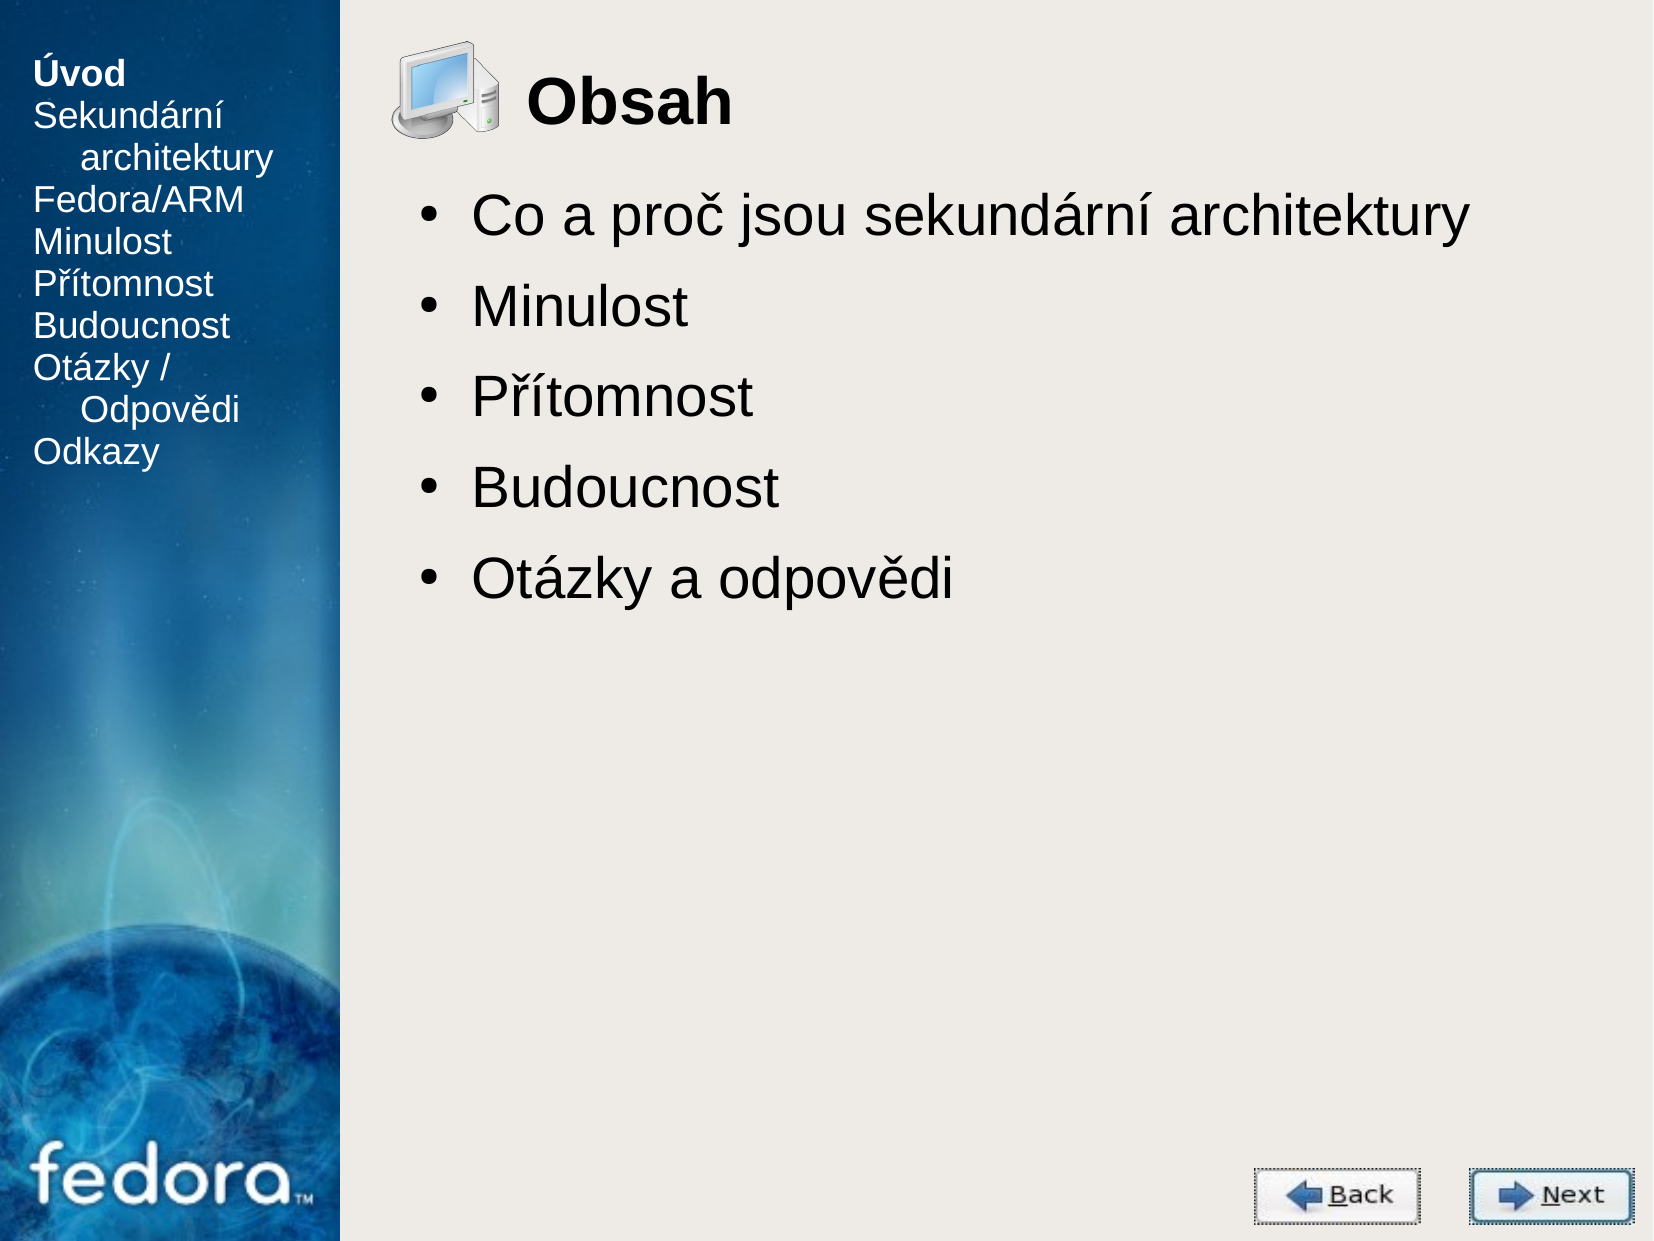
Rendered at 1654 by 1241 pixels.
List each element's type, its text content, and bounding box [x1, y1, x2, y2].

list Co a proč jsou sekundární architektury Minulost Přítomnost Budoucnost Otázky a odpovědi [400, 182, 1617, 1096]
text_box Úvod Sekundární architektury Fedora/ARM Minulost Přítomnost Budoucnost Otázky / Odpovědi Odkazy [18, 45, 327, 481]
text_box Obsah [511, 56, 1316, 147]
picture [0, 0, 1654, 1241]
